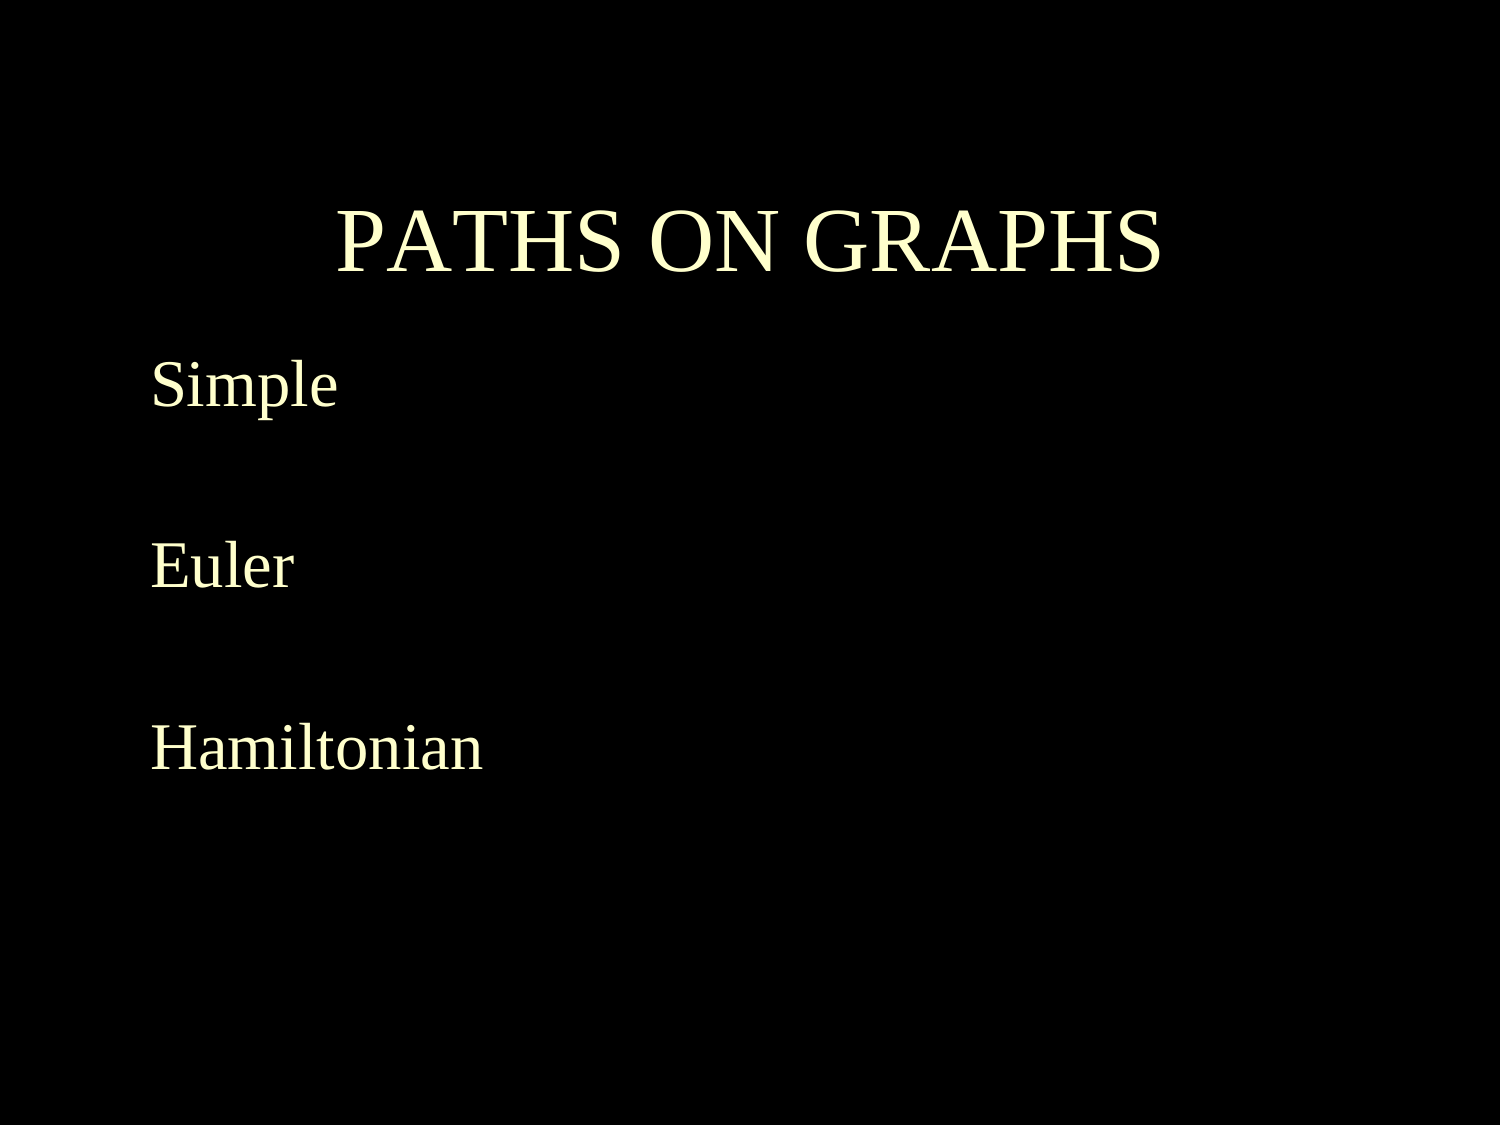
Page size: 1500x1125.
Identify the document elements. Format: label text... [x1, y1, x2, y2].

list Simple Euler Hamiltonian [150, 347, 1426, 1011]
title PATHS ON GRAPHS [22, 145, 1480, 336]
